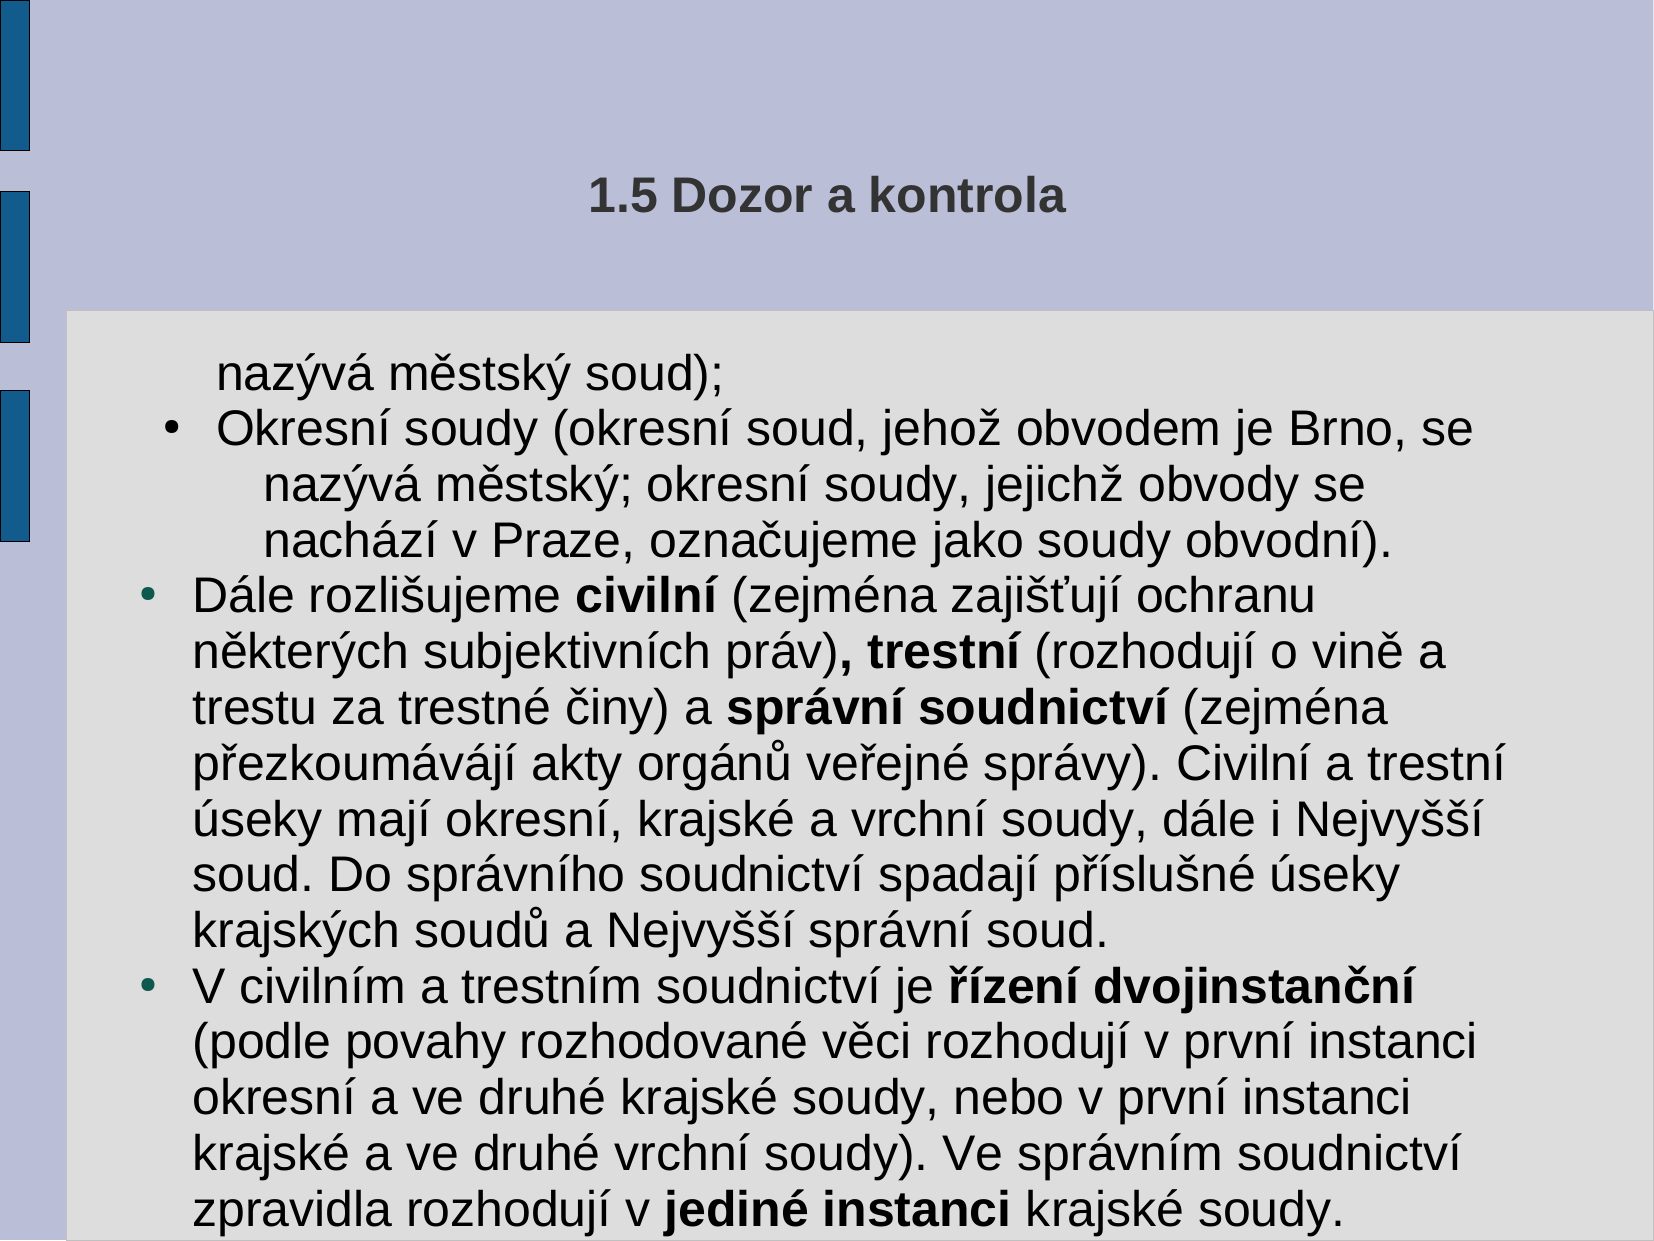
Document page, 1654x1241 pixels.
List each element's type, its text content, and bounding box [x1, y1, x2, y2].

title 1.5 Dozor a kontrola [121, 91, 1534, 299]
list nazývá městský soud); Okresní soudy (okresní soud, jehož obvodem je Brno, se nazývá městský; okresní soudy, jejichž obvody se nachází v Praze, označujeme jako soudy obvodní). Dále rozlišujeme civilní (zejména zajišťují ochranu některých subjektivních práv), trestní (rozhodují o vině a trestu za trestné činy) a správní soudnictví (zejména přezkoumávájí akty orgánů veřejné správy). Civilní a trestní úseky mají okresní, krajské a vrchní soudy, dále i Nejvyšší soud. Do správního soudnictví spadají příslušné úseky krajských soudů a Nejvyšší správní soud. V civilním a trestním soudnictví je řízení dvojinstanční (podle povahy rozhodované věci rozhodují v první instanci okresní a ve druhé krajské soudy, nebo v první instanci krajské a ve druhé vrchní soudy). Ve správním soudnictví zpravidla rozhodují v jediné instanci krajské soudy. [121, 344, 1534, 1241]
